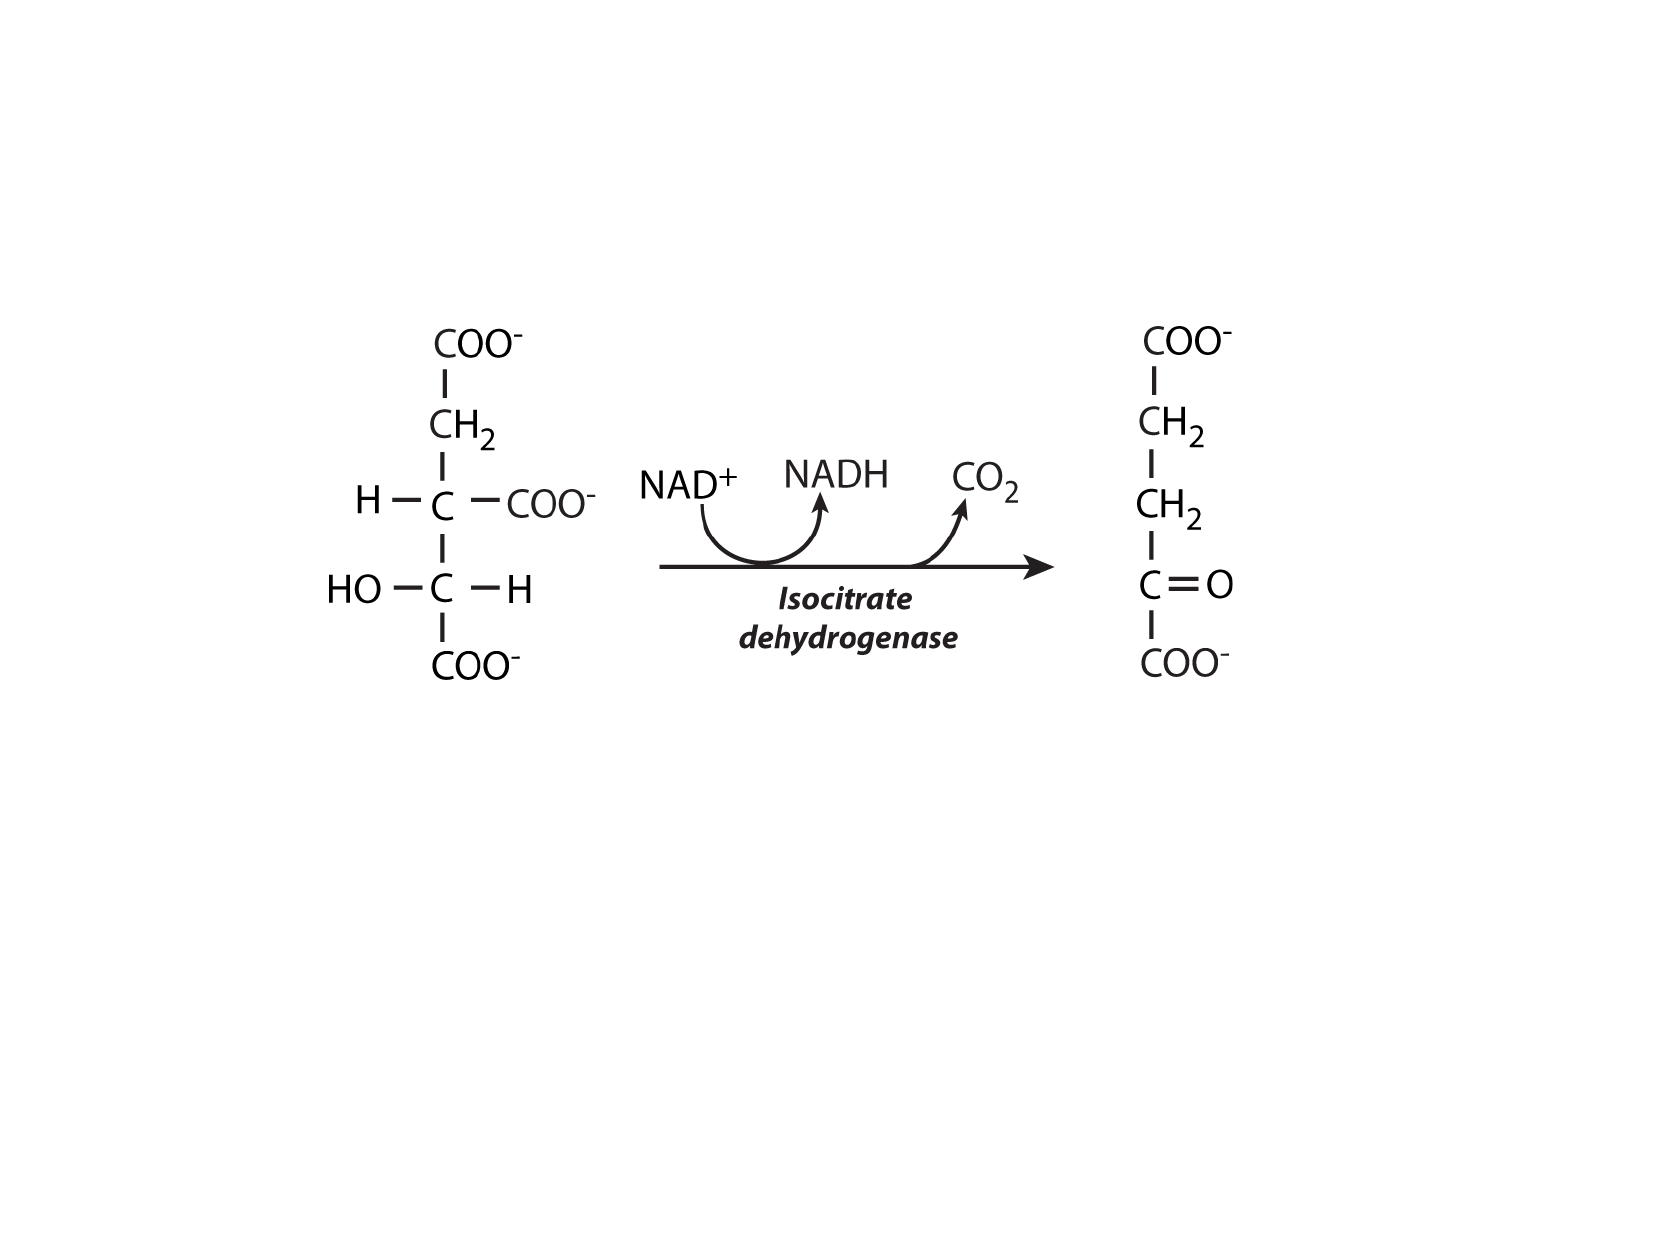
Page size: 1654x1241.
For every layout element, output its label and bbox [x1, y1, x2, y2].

picture [326, 307, 1233, 689]
